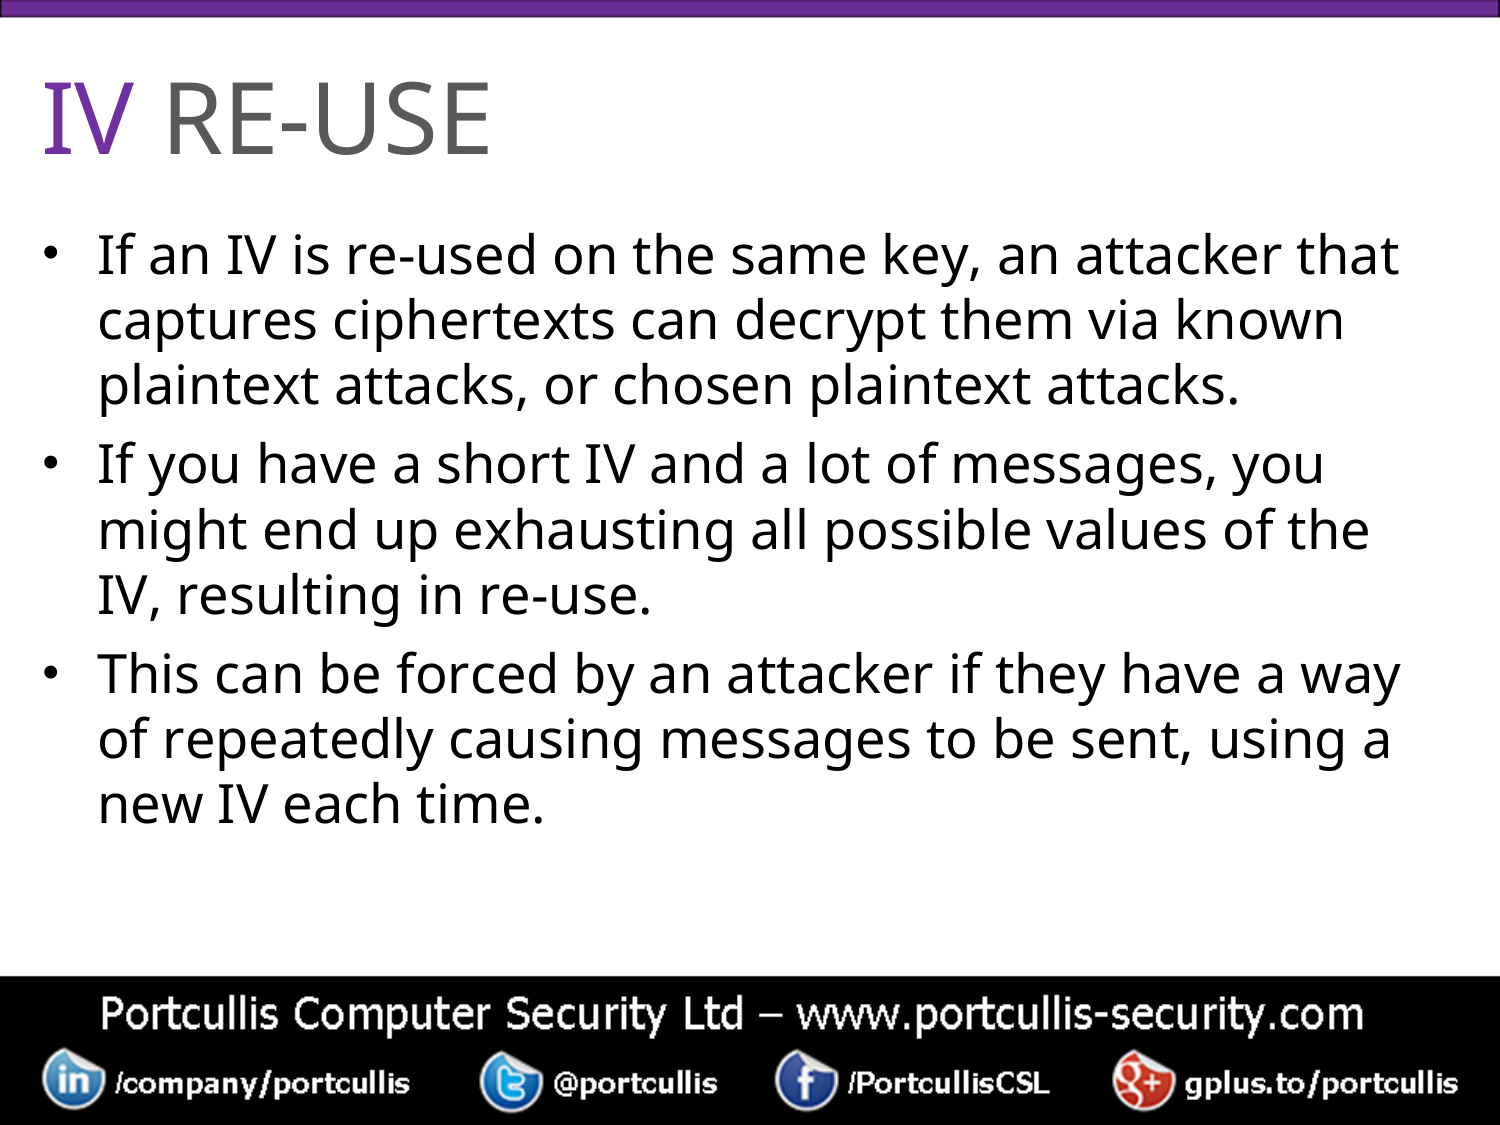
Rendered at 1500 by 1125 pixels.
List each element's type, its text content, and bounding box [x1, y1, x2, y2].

list If an IV is re-used on the same key, an attacker that captures ciphertexts can decrypt them via known plaintext attacks, or chosen plaintext attacks. If you have a short IV and a lot of messages, you might end up exhausting all possible values of the IV, resulting in re-use. This can be forced by an attacker if they have a way of repeatedly causing messages to be sent, using a new IV each time. [41, 219, 1428, 965]
picture [0, 0, 1500, 1125]
title IV RE-USE [41, 42, 1434, 202]
